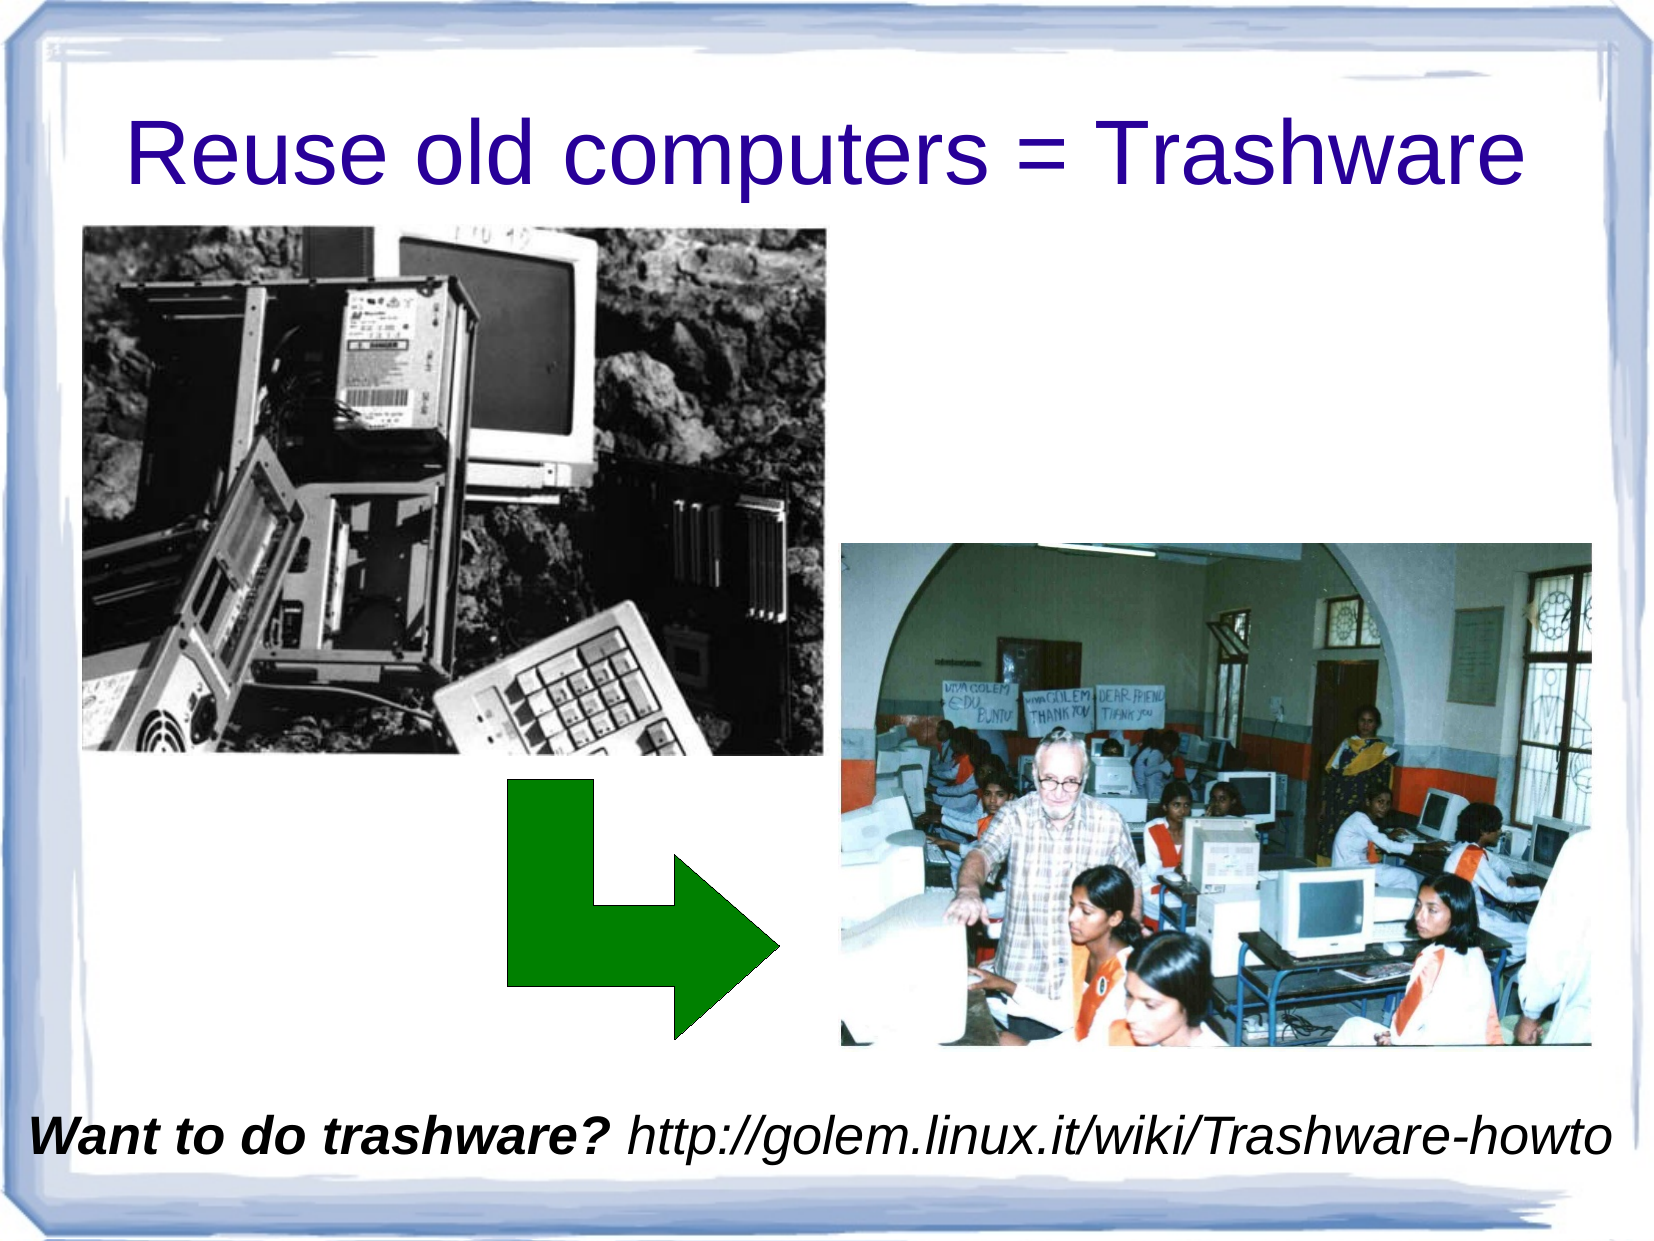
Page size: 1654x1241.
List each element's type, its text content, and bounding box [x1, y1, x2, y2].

picture [0, 0, 1654, 1241]
title Reuse old computers = Trashware [82, 49, 1571, 257]
text_box Want to do trashware? http://golem.linux.it/wiki/Trashware-howto [0, 1098, 1630, 1184]
text_box [507, 779, 780, 1040]
